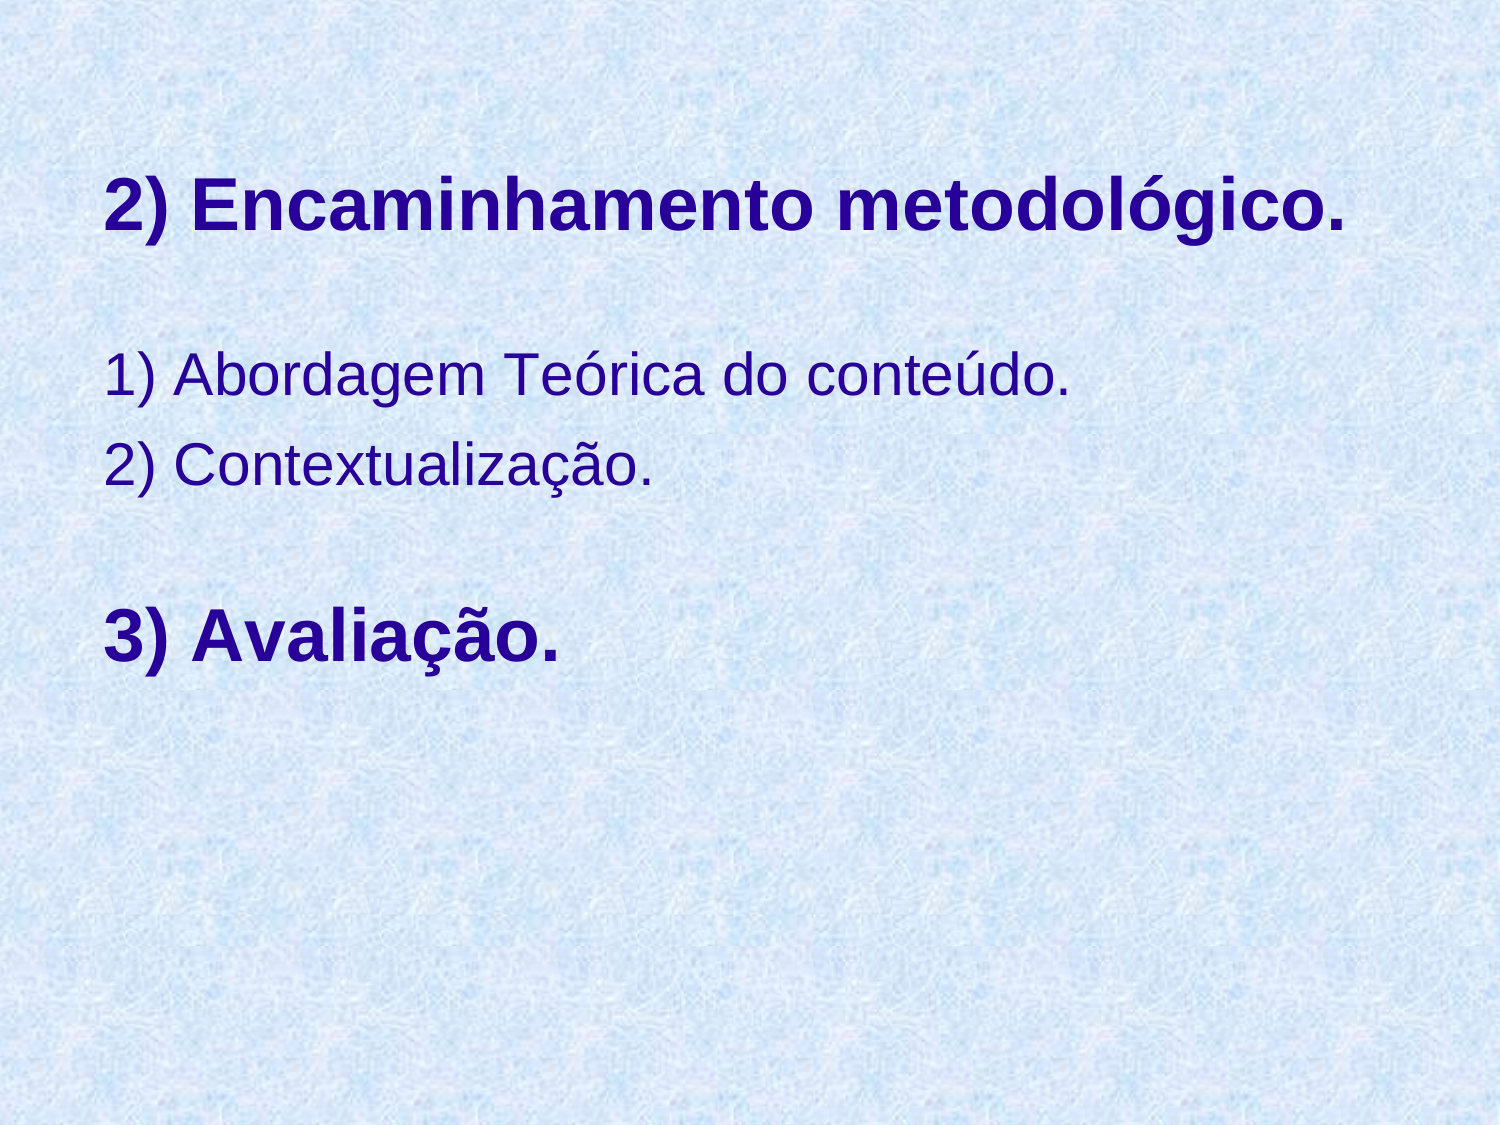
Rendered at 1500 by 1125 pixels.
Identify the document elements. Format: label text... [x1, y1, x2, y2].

text_box 2) Encaminhamento metodológico. 1) Abordagem Teórica do conteúdo. 2) Contextualização. 3) Avaliação. [88, 147, 1388, 846]
picture [0, 0, 1500, 1125]
